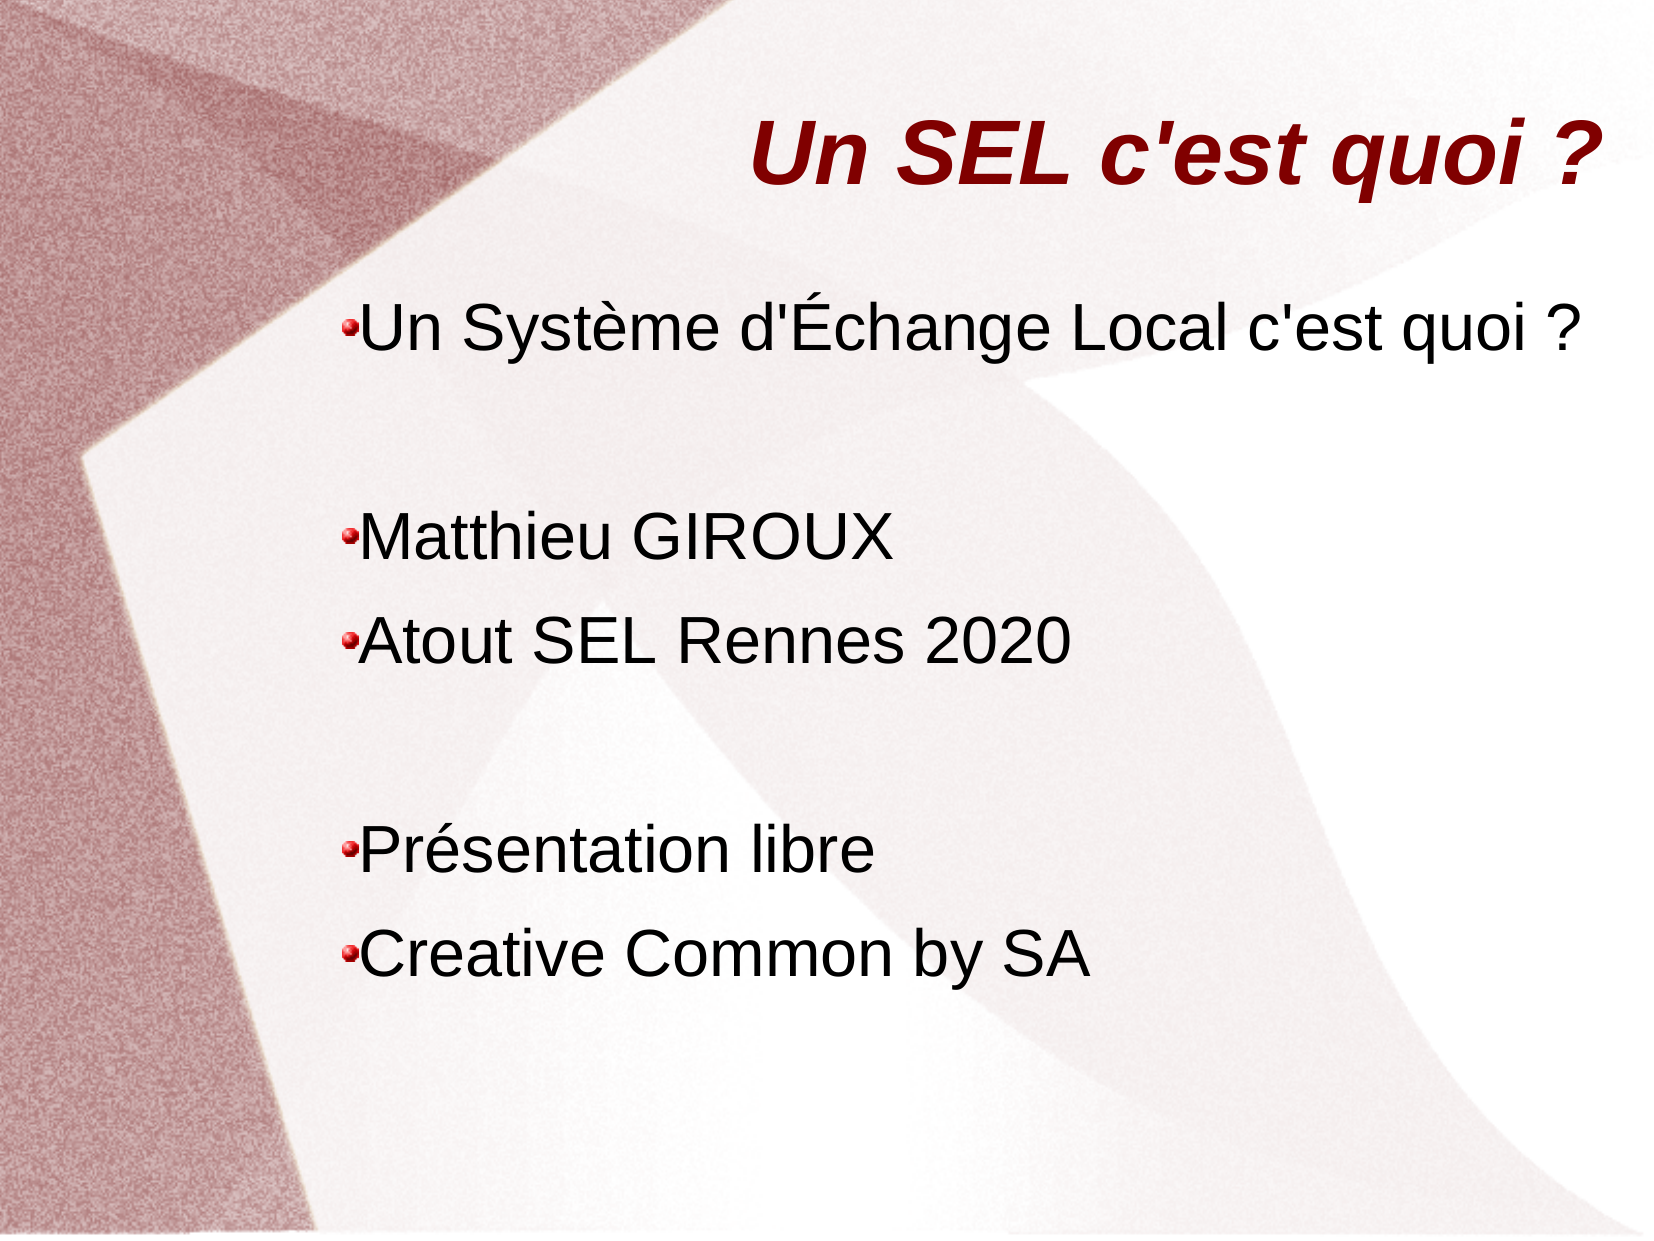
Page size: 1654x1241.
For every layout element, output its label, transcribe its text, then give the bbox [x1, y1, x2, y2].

title Un SEL c'est quoi ? [596, 56, 1607, 250]
picture [0, 0, 1654, 1241]
list Un Système d'Échange Local c'est quoi ? Matthieu GIROUX Atout SEL Rennes 2020 Présentation libre Creative Common by SA [324, 290, 1601, 991]
